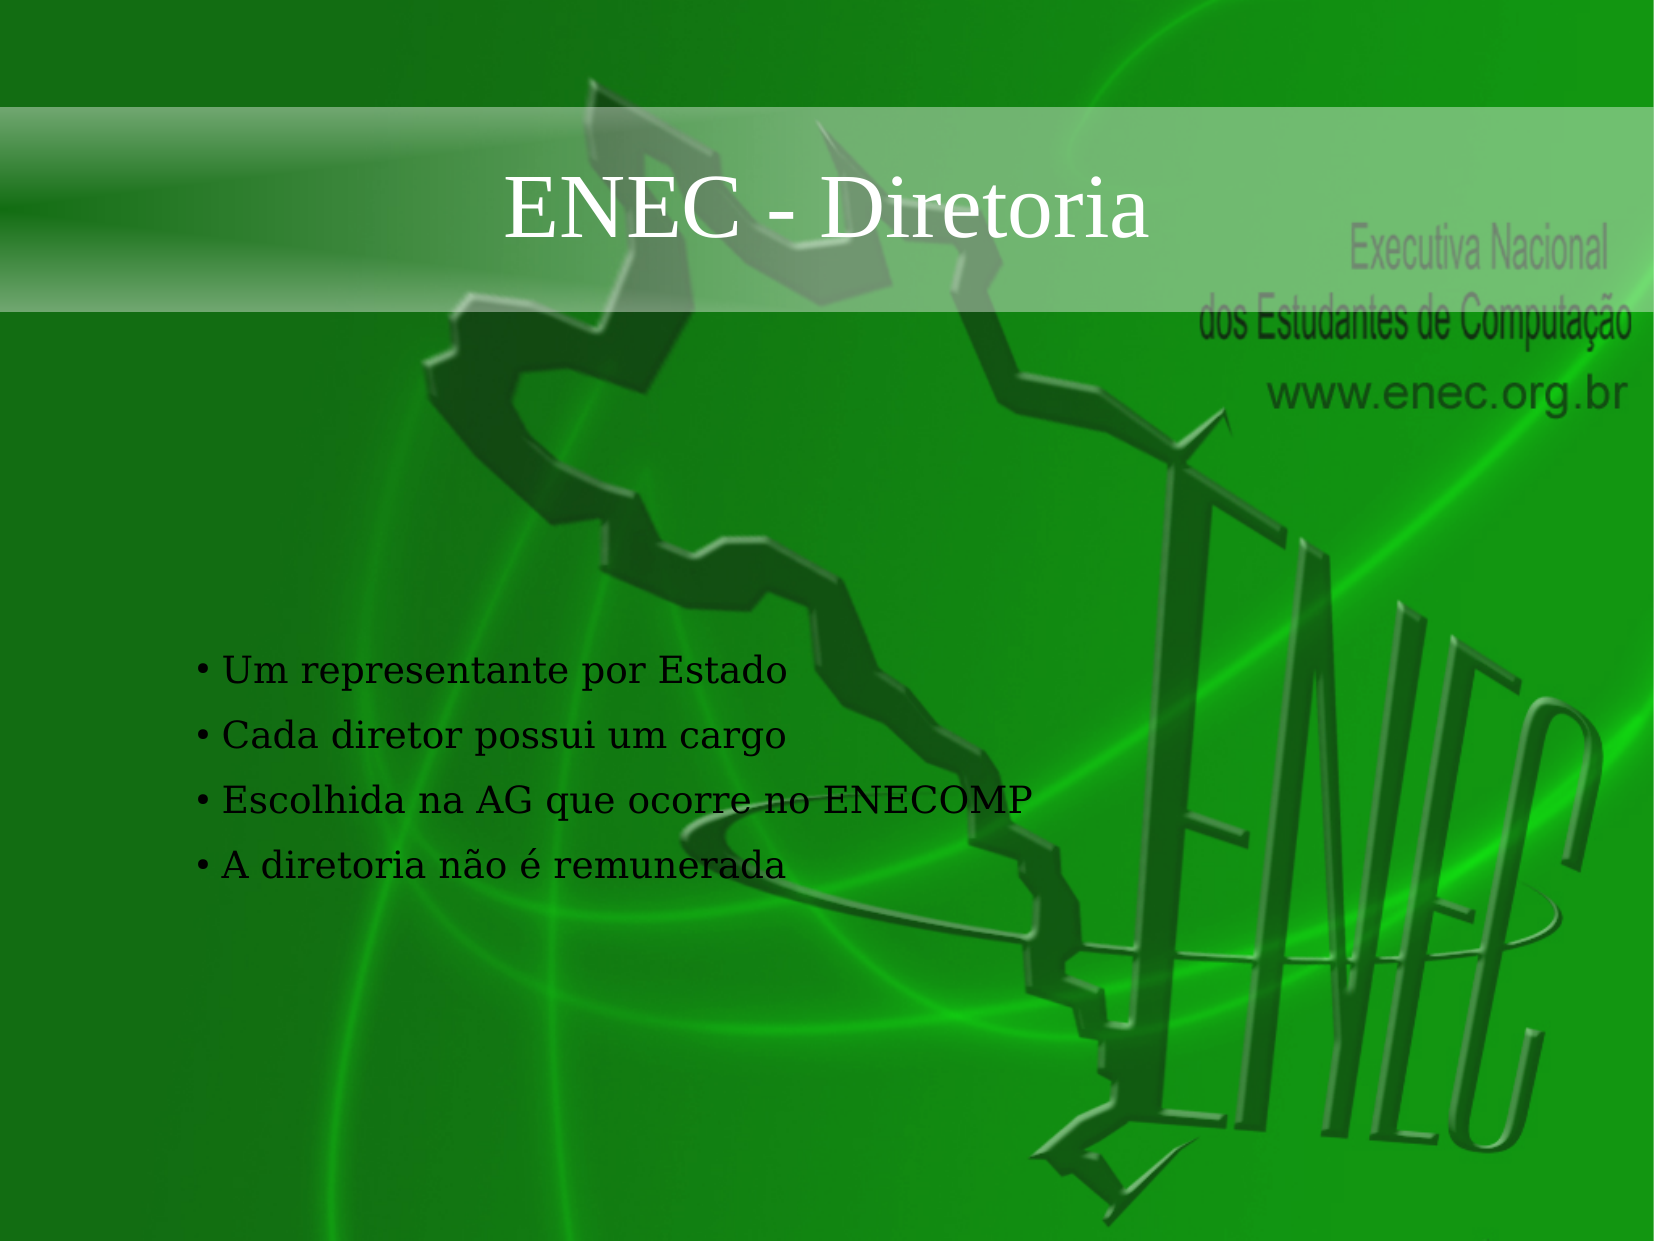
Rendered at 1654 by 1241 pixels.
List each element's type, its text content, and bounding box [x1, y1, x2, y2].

title ENEC - Diretoria [121, 102, 1534, 310]
subtitle Um representante por Estado Cada diretor possui um cargo Escolhida na AG que ocorre no ENECOMP A diretoria não é remunerada [121, 344, 1534, 1127]
